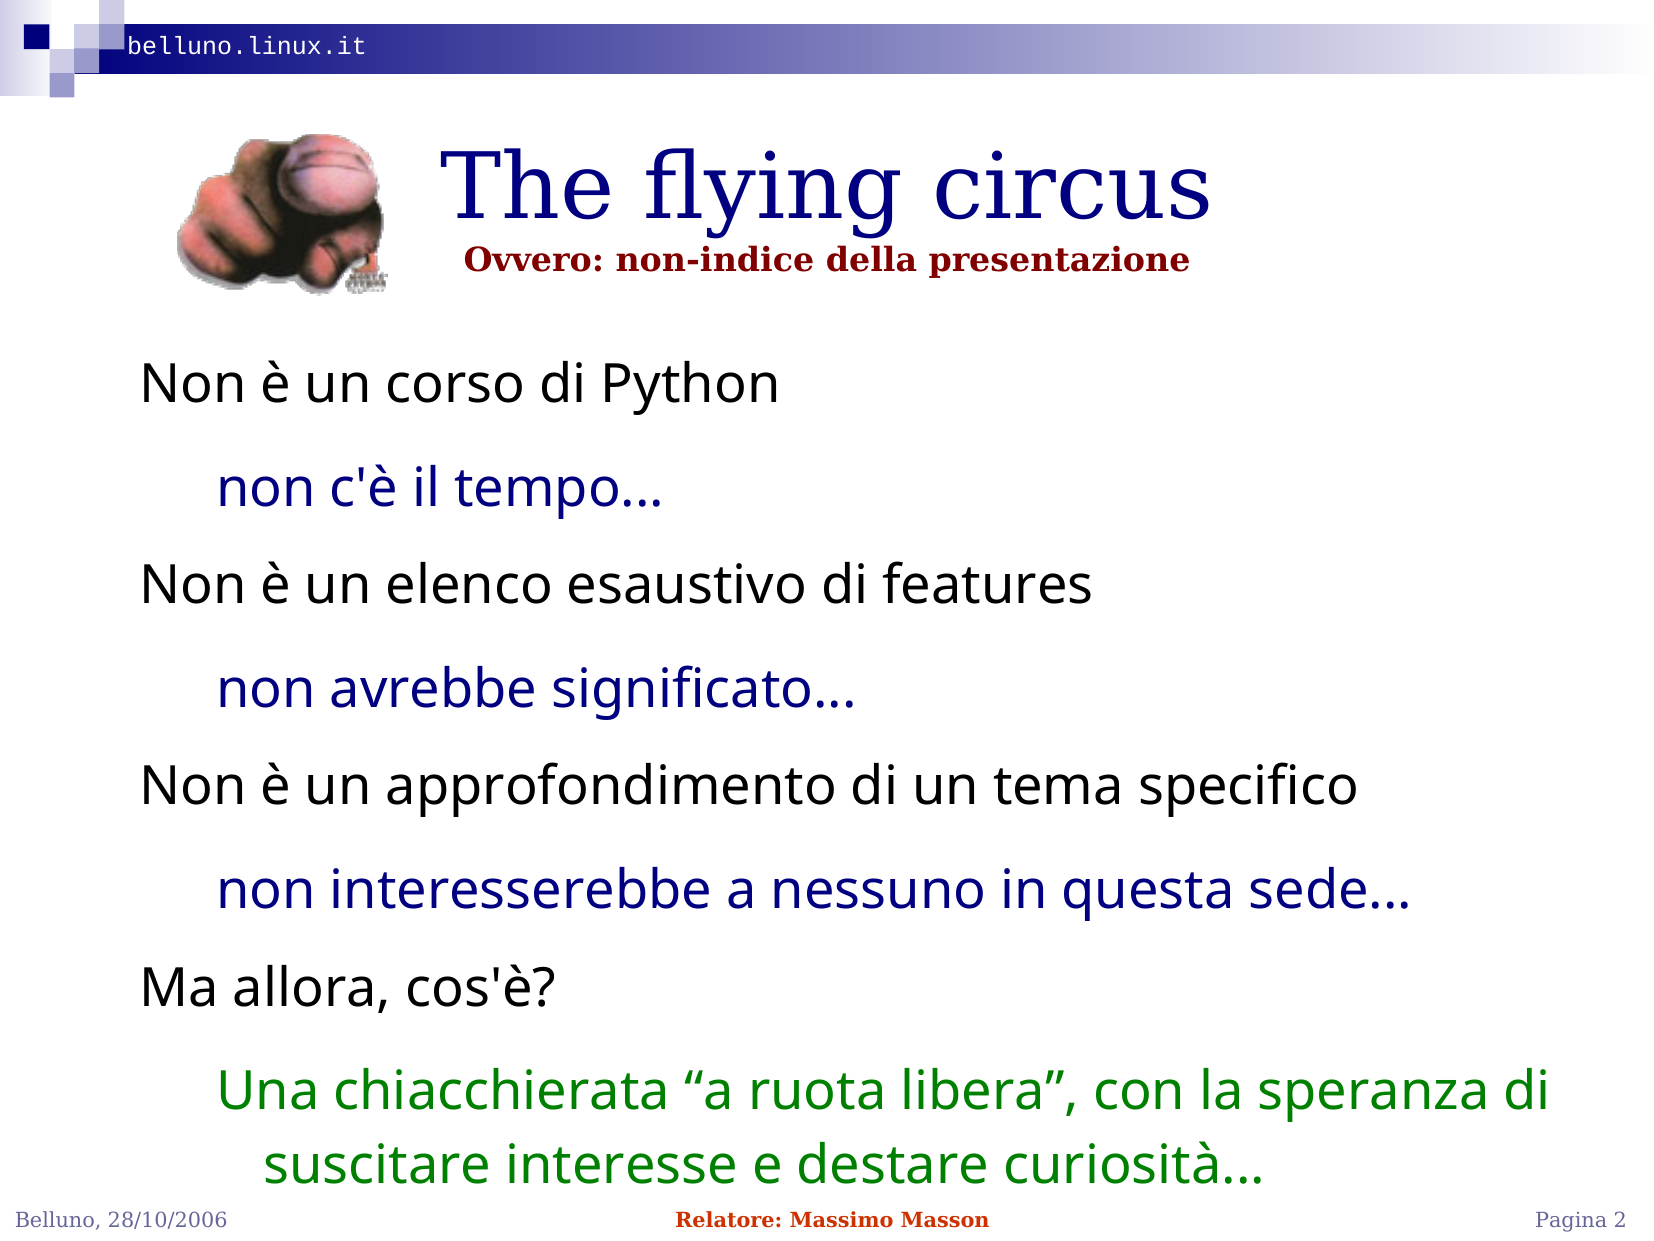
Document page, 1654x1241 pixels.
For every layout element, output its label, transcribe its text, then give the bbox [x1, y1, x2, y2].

list Non è un corso di Python non c'è il tempo... Non è un elenco esaustivo di features non avrebbe significato... Non è un approfondimento di un tema specifico non interesserebbe a nessuno in questa sede... Ma allora, cos'è? Una chiacchierata “a ruota libera”, con la speranza di suscitare interesse e destare curiosità... [121, 344, 1595, 1164]
title The flying circus Ovvero: non-indice della presentazione [121, 102, 1534, 311]
picture [177, 134, 388, 296]
